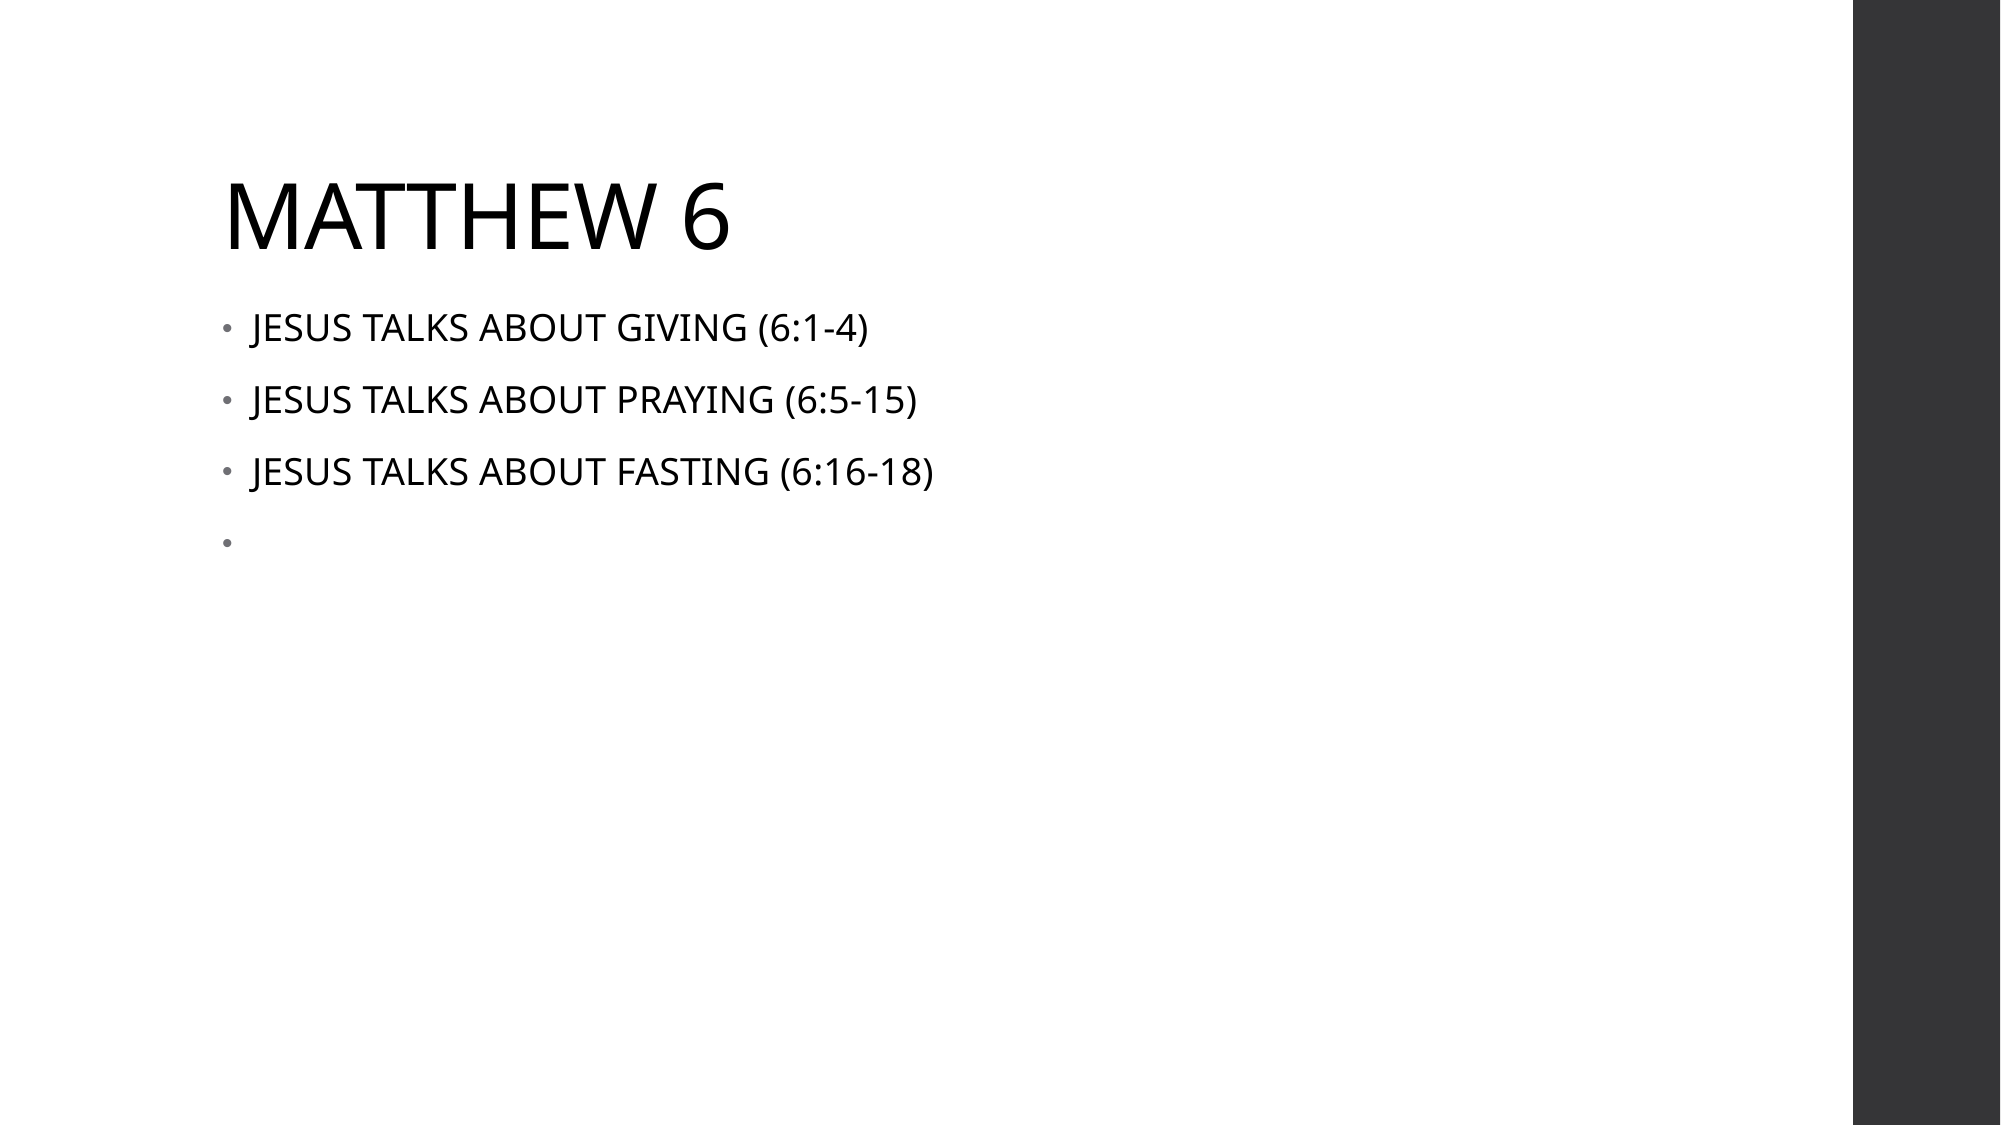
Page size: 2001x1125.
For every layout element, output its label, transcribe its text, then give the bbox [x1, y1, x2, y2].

list JESUS TALKS ABOUT GIVING (6:1-4) JESUS TALKS ABOUT PRAYING (6:5-15) JESUS TALKS ABOUT FASTING (6:16-18) [206, 299, 1617, 1014]
title MATTHEW 6 [206, 60, 1797, 278]
